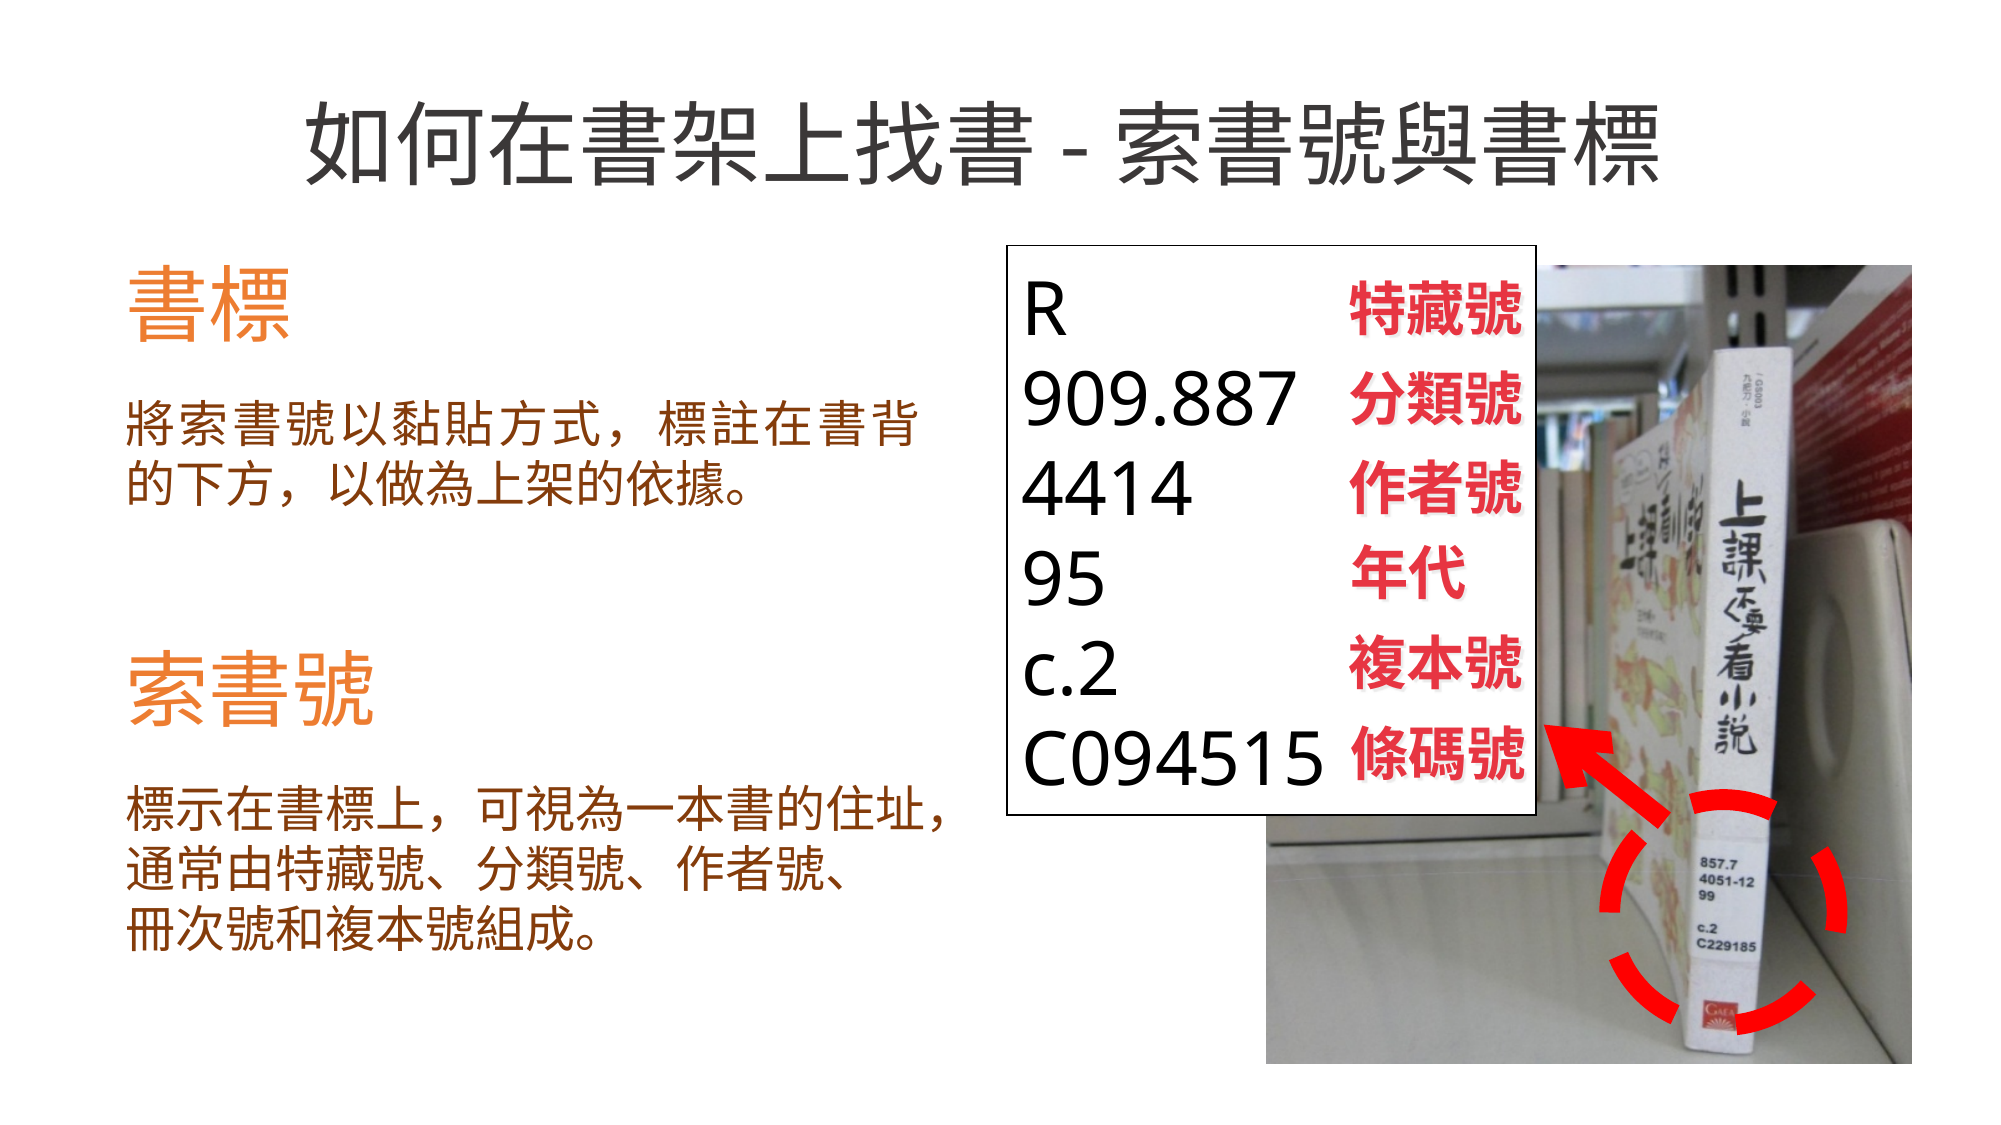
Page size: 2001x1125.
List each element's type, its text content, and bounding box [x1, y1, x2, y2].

text_box 年代 [1300, 529, 1518, 615]
text_box 書標 將索書號以黏貼方式，標註在書背的下方，以做為上架的依據。 [111, 245, 935, 580]
text_box 特藏號 [1309, 265, 1563, 350]
text_box 分類號 [1309, 354, 1563, 440]
text_box 索書號 標示在書標上，可視為一本書的住址， 通常由特藏號、分類號、作者號、 冊次號和複本號組成。 [111, 629, 1686, 965]
text_box 作者號 [1309, 443, 1563, 529]
title 如何在書架上找書-索書號與書標 [281, 90, 1686, 208]
picture [1266, 265, 1912, 1064]
text_box 複本號 [1309, 618, 1563, 629]
text_box R 909.887 4414 95 c.2 C094515 [1006, 245, 1537, 629]
